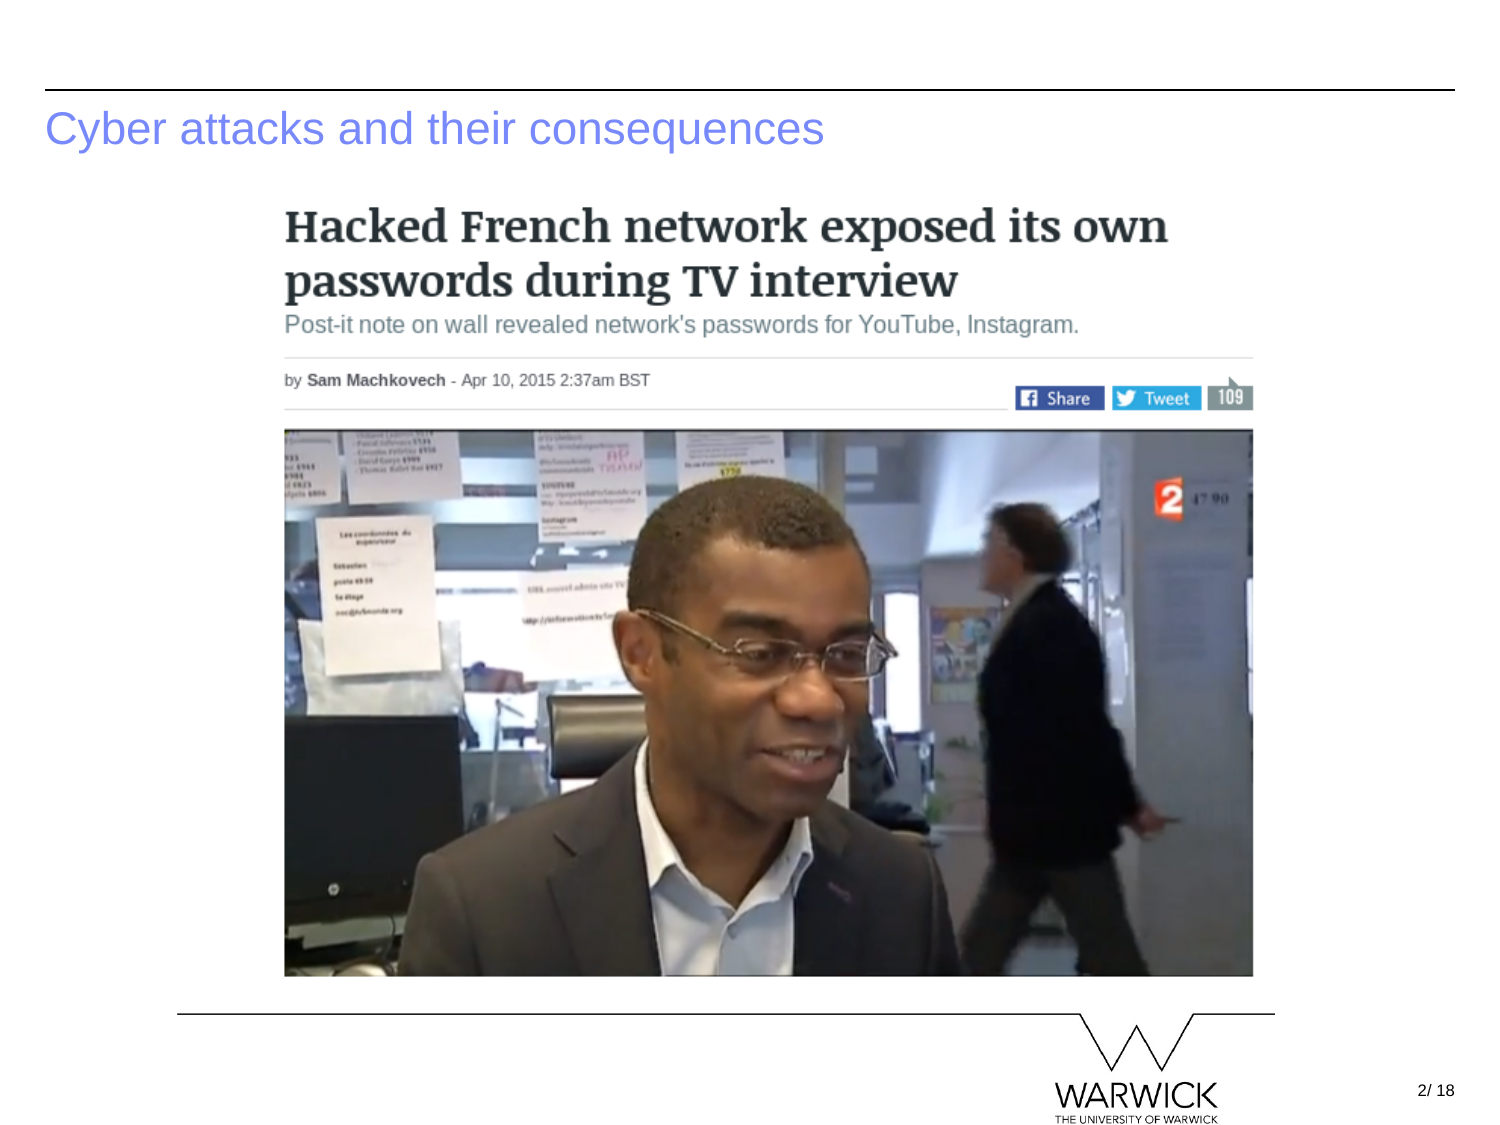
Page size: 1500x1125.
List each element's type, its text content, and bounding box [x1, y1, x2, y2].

picture [177, 1010, 1275, 1125]
title Cyber attacks and their consequences [29, 97, 1455, 203]
picture [265, 197, 1270, 996]
